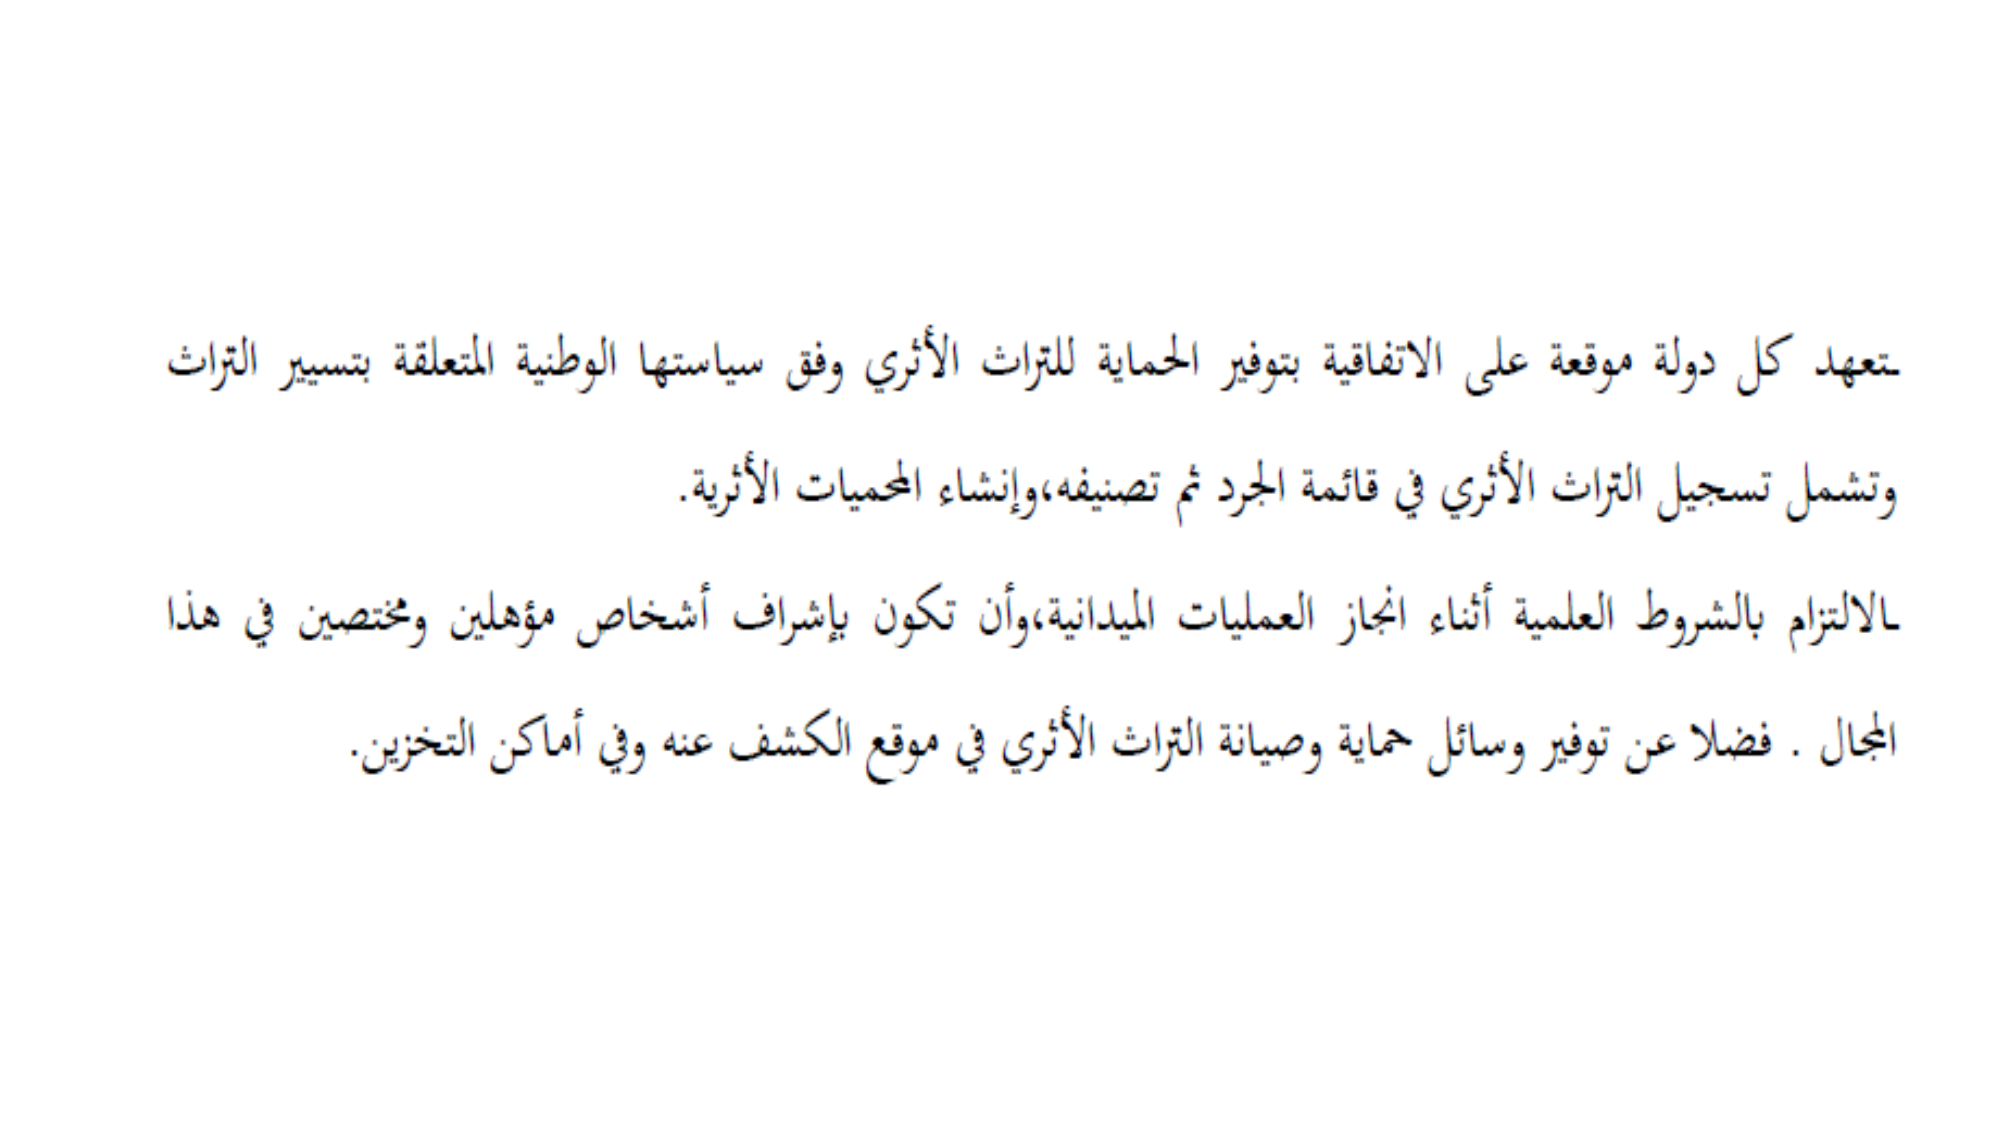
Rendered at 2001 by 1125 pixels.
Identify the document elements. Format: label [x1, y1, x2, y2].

picture [137, 318, 1919, 798]
